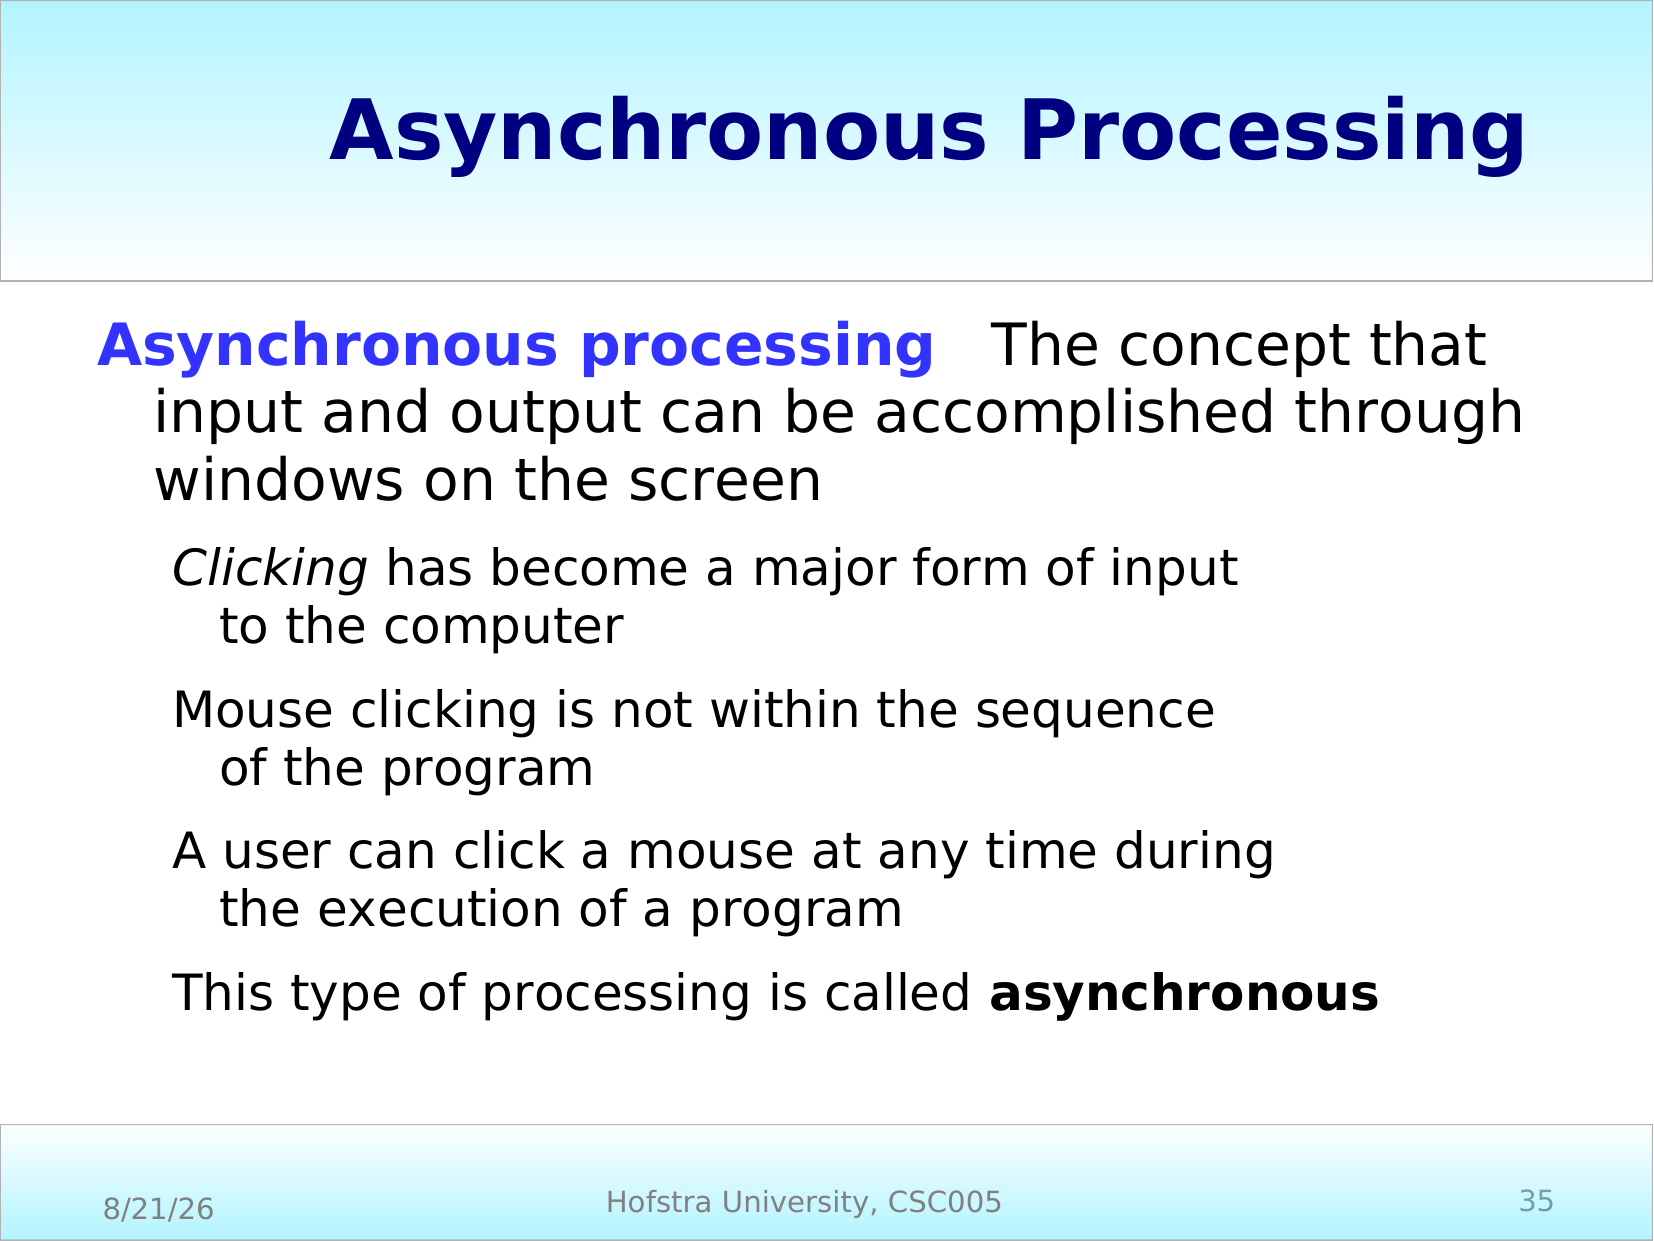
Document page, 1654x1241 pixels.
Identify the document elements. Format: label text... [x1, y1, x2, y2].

list Asynchronous processing The concept that input and output can be accomplished through windows on the screen Clicking has become a major form of input to the computer Mouse clicking is not within the sequence of the program A user can click a mouse at any time during the execution of a program This type of processing is called asynchronous [82, 303, 1571, 1192]
title Asynchronous Processing [247, 27, 1612, 235]
